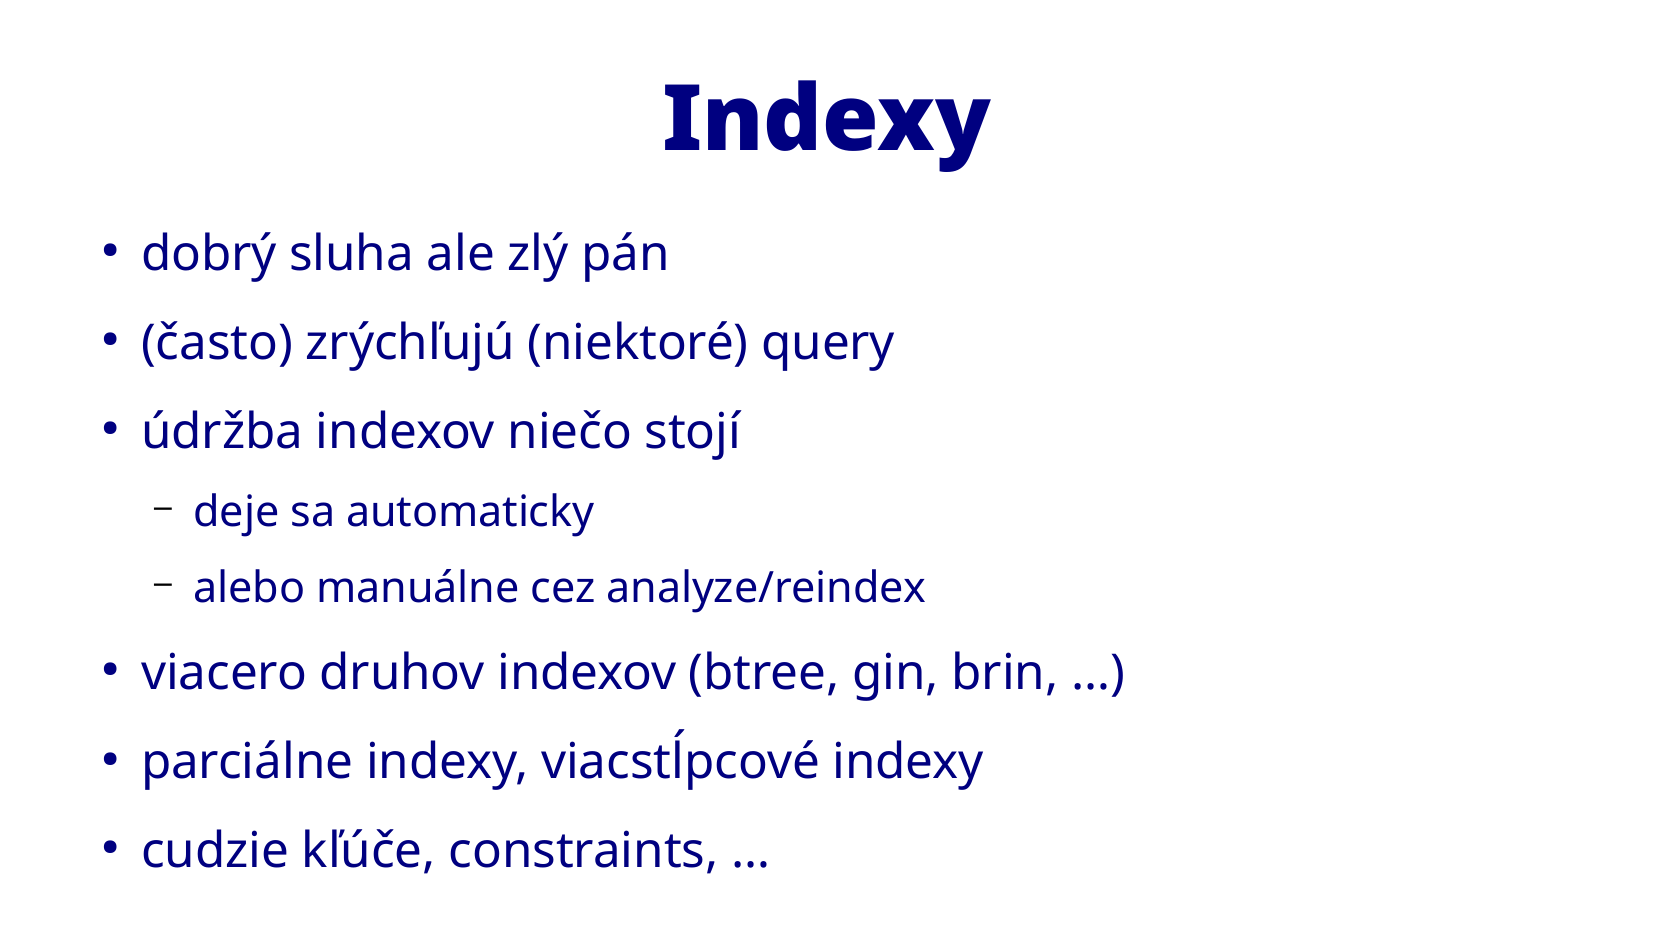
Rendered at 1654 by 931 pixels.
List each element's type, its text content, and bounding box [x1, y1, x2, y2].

title Indexy [82, 37, 1571, 193]
list dobrý sluha ale zlý pán (často) zrýchľujú (niektoré) query údržba indexov niečo stojí deje sa automaticky alebo manuálne cez analyze/reindex viacero druhov indexov (btree, gin, brin, …) parciálne indexy, viacstĺpcové indexy cudzie kľúče, constraints, … [88, 217, 1625, 886]
